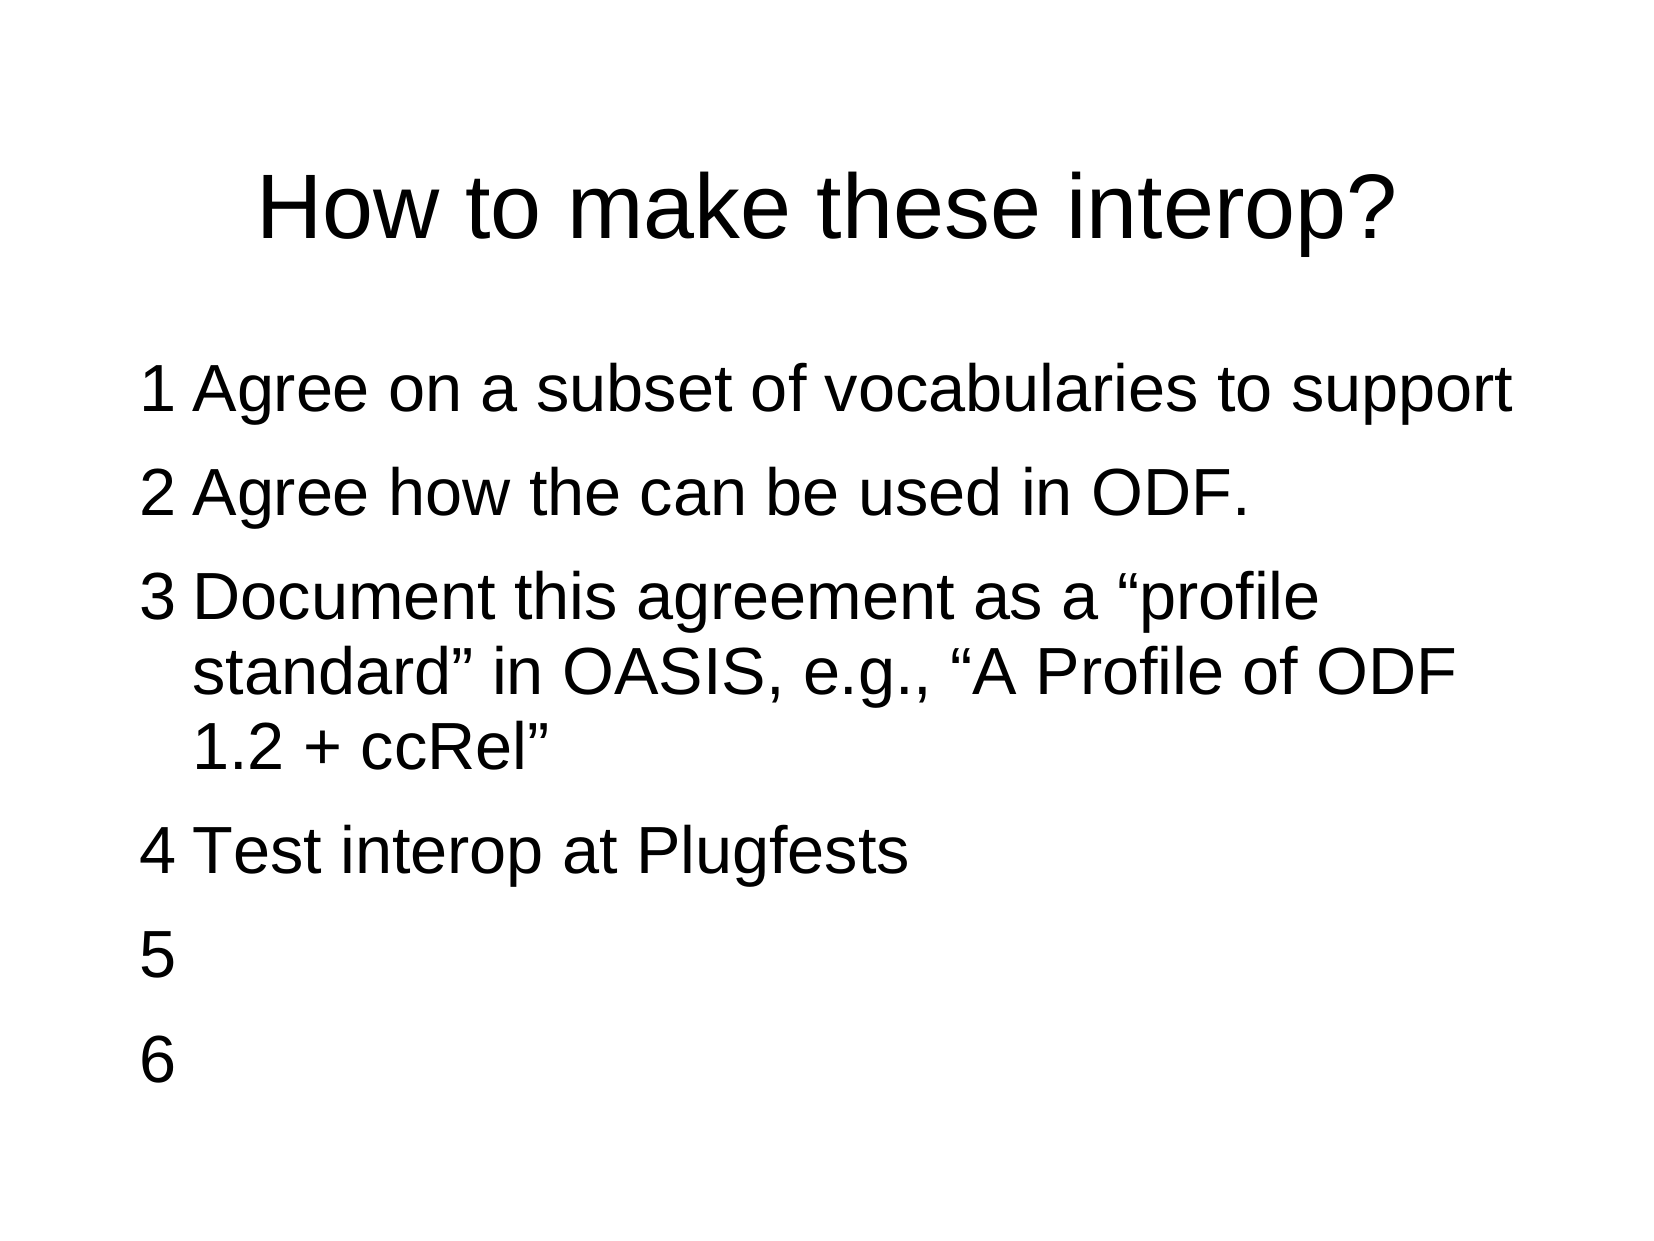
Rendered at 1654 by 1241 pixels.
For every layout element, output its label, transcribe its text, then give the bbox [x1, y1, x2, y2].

list Agree on a subset of vocabularies to support Agree how the can be used in ODF. Document this agreement as a “profile standard” in OASIS, e.g., “A Profile of ODF 1.2 + ccRel” Test interop at Plugfests [121, 350, 1534, 1132]
title How to make these interop? [121, 102, 1534, 311]
